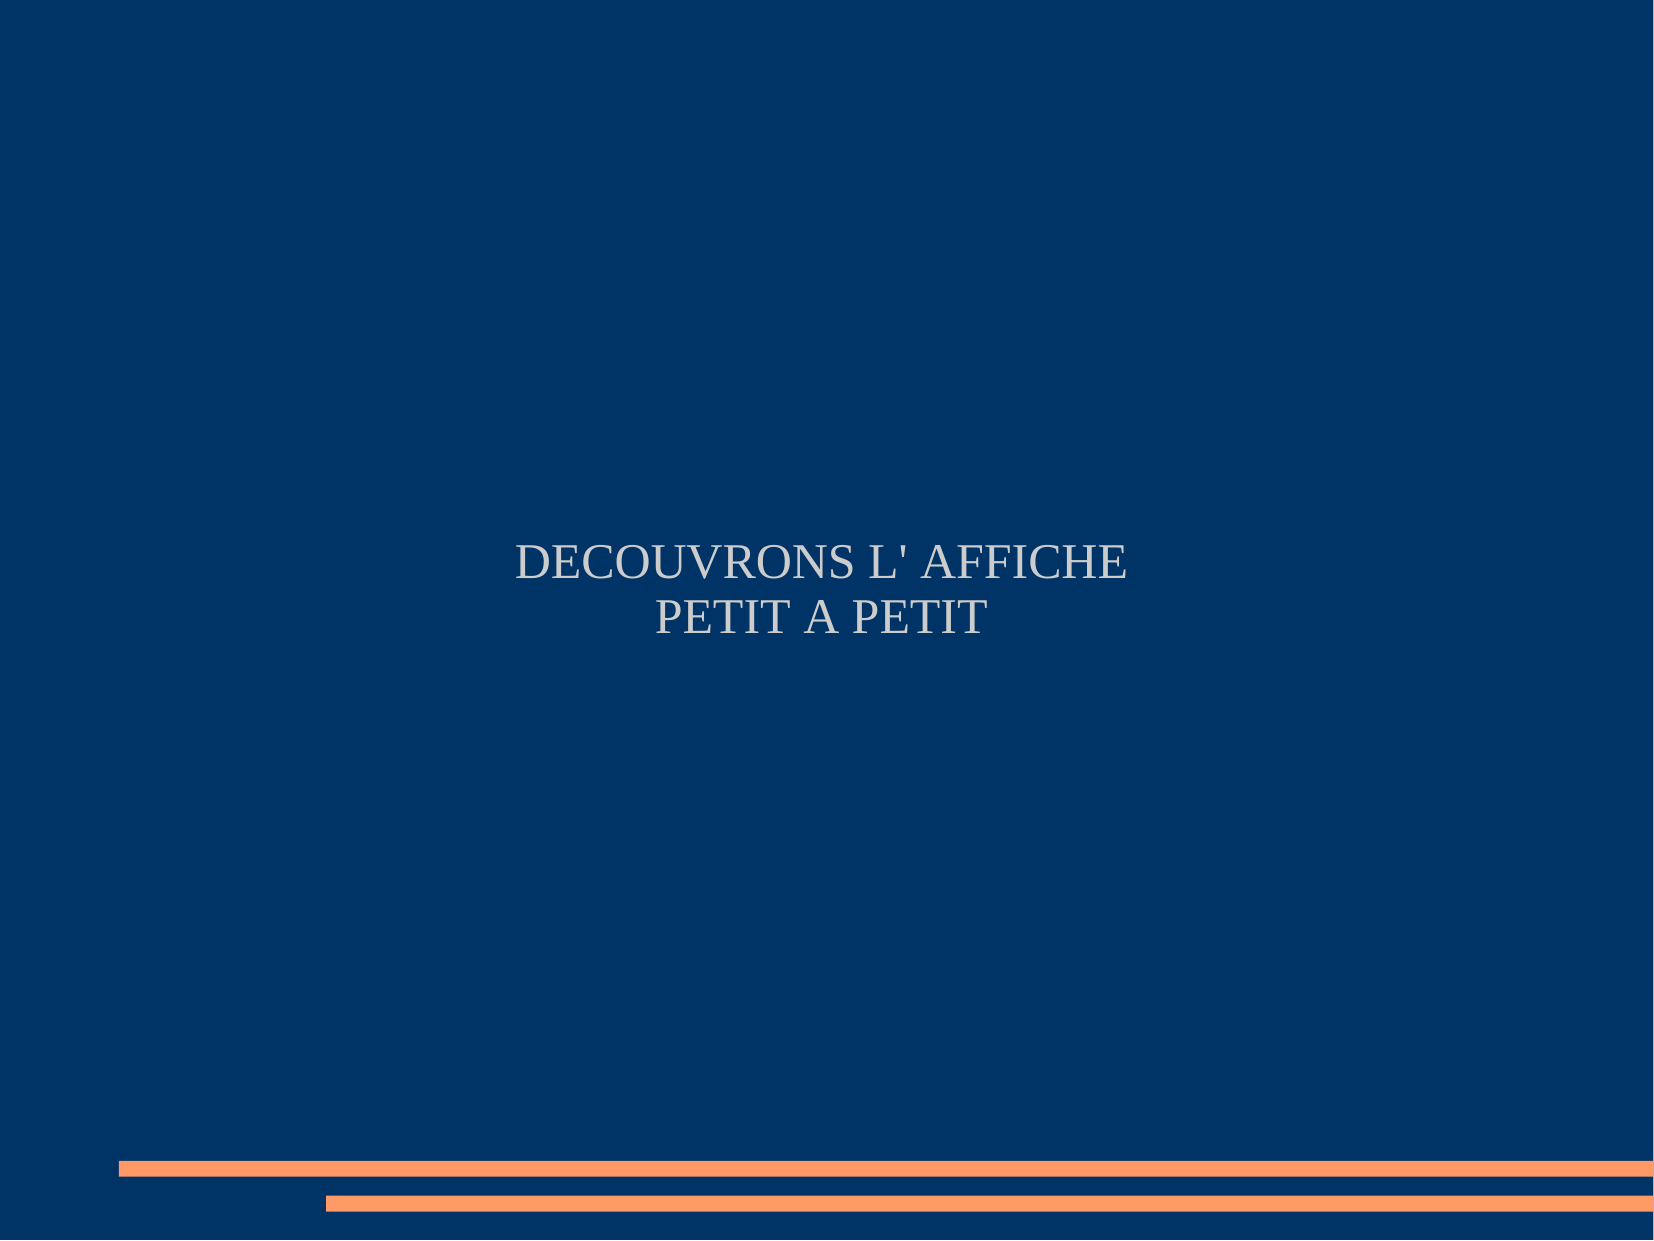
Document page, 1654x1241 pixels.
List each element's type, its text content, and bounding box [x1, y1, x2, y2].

subtitle DECOUVRONS L' AFFICHE PETIT A PETIT [121, 46, 1534, 1132]
